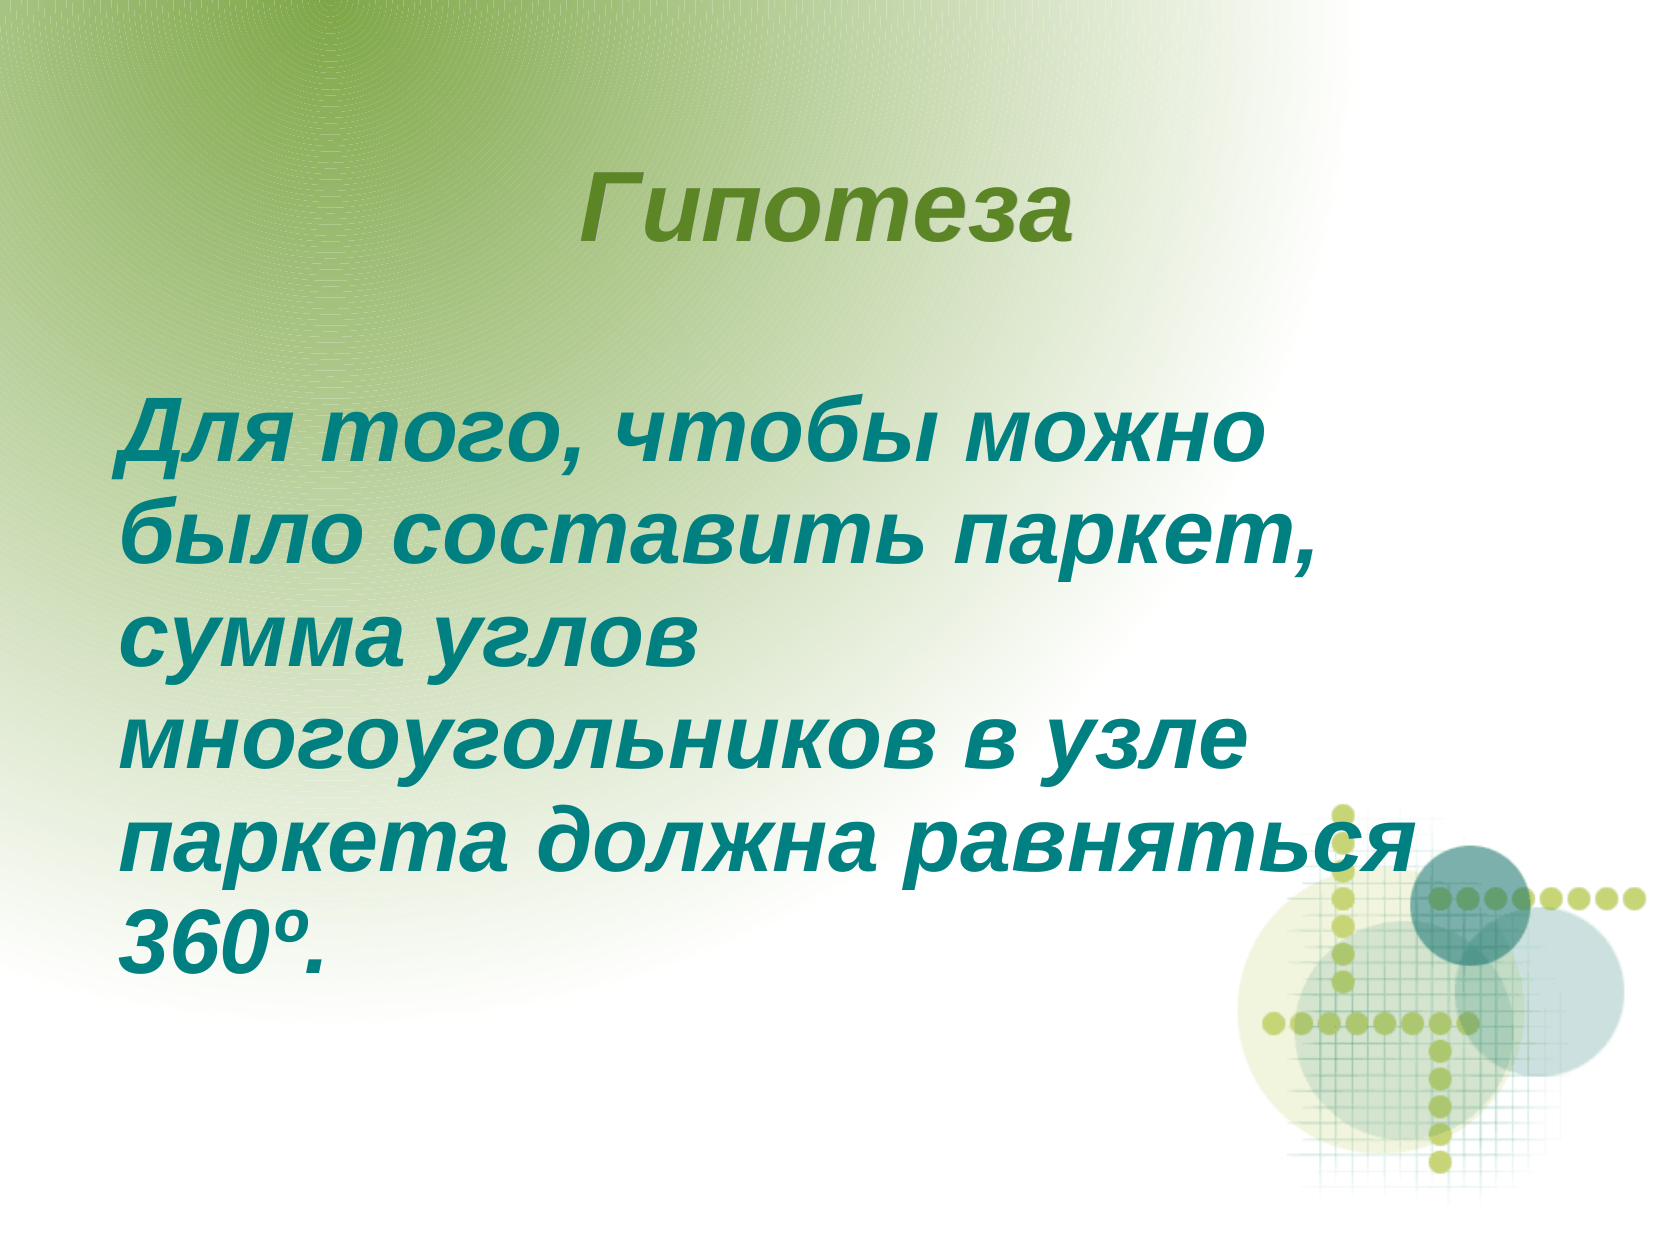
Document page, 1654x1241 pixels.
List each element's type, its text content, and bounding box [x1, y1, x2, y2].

title Гипотеза [121, 102, 1534, 310]
subtitle Для того, чтобы можно было составить паркет, сумма углов многоугольников в узле паркета должна равняться 360º. [118, 295, 1531, 1077]
picture [1224, 792, 1654, 1211]
